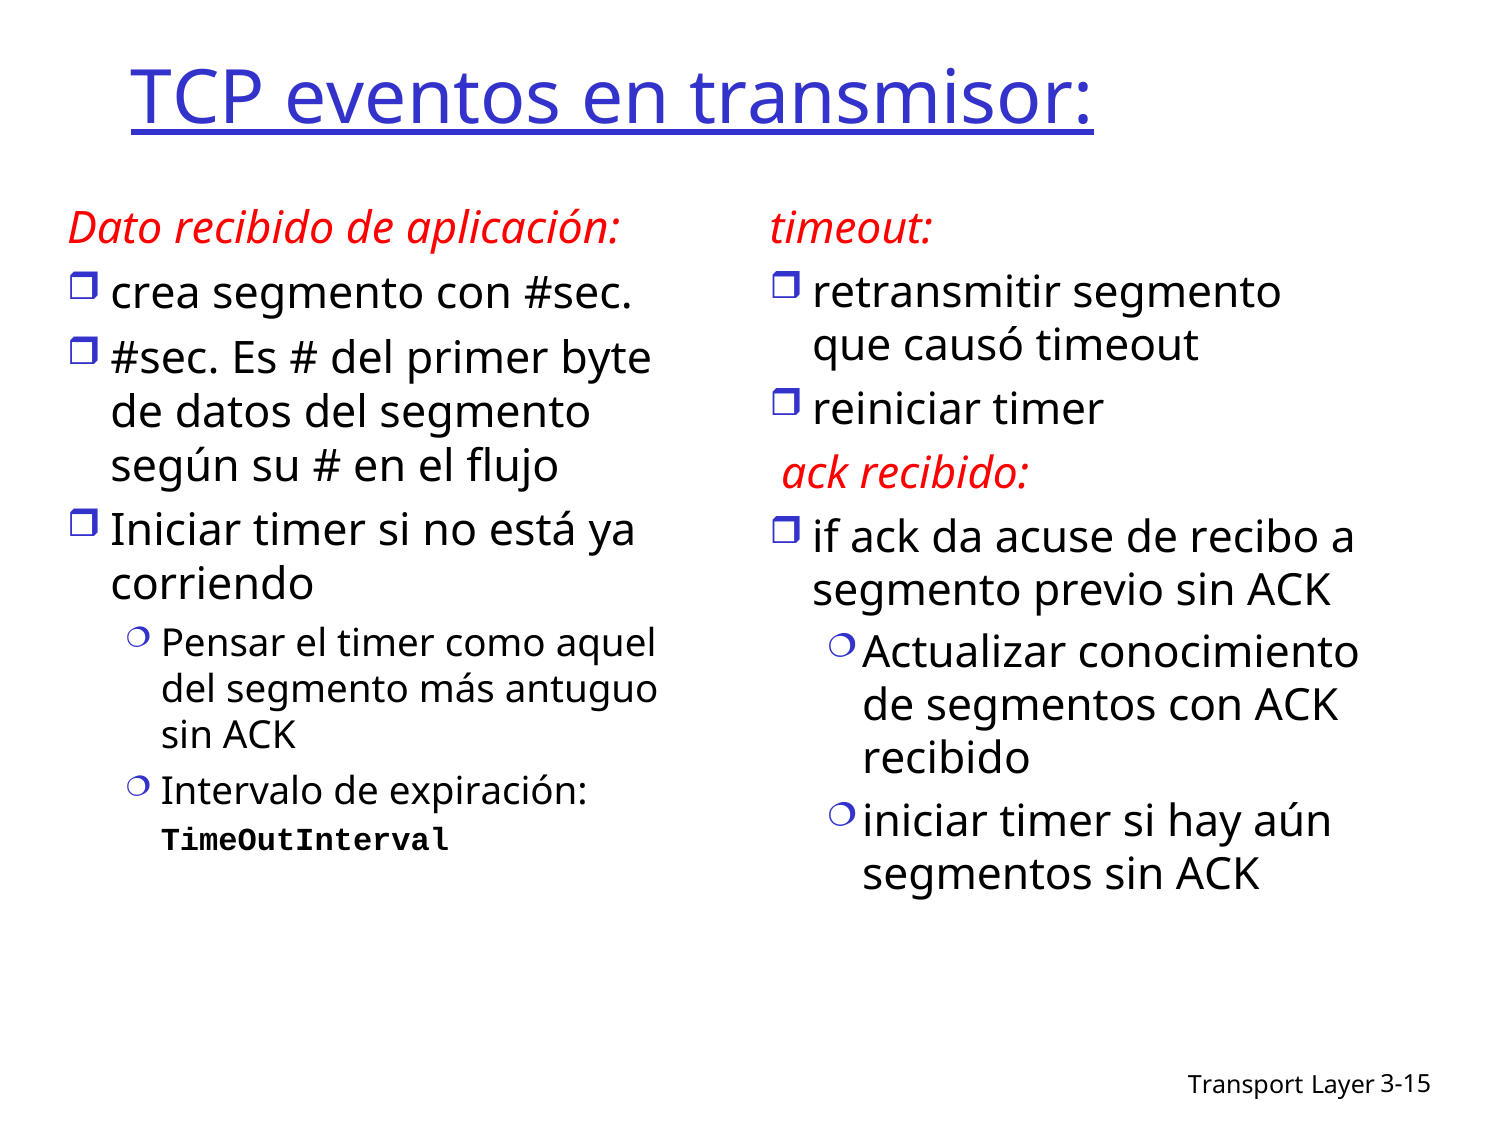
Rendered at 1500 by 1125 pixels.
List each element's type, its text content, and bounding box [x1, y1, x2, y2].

text_box 3-<number> [1365, 1060, 1477, 1106]
list Dato recibido de aplicación: crea segmento con #sec. #sec. Es # del primer byte de datos del segmento según su # en el flujo Iniciar timer si no está ya corriendo Pensar el timer como aquel del segmento más antuguo sin ACK Intervalo de expiración: TimeOutInterval [52, 191, 678, 954]
list timeout: retransmitir segmento que causó timeout reiniciar timer ack recibido: if ack da acuse de recibo a segmento previo sin ACK Actualizar conocimiento de segmentos con ACK recibido iniciar timer si hay aún segmentos sin ACK [754, 191, 1380, 954]
text_box Transport Layer [914, 1057, 1390, 1105]
title TCP eventos en transmisor: [87, 0, 1426, 188]
